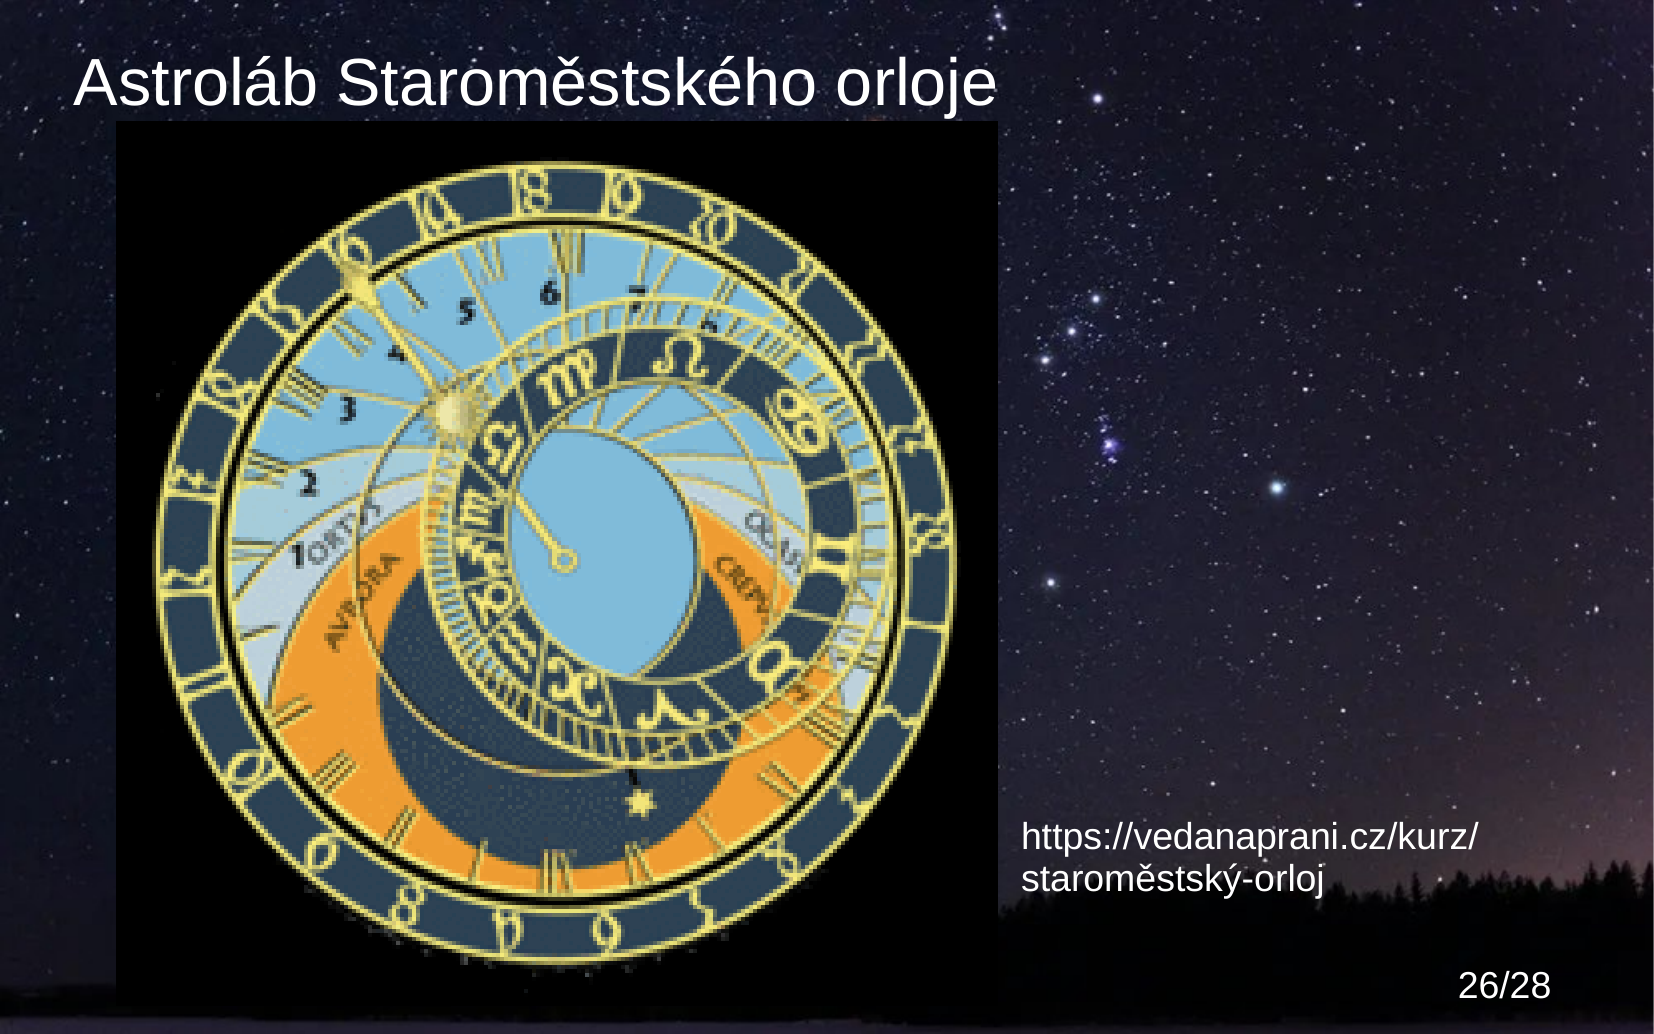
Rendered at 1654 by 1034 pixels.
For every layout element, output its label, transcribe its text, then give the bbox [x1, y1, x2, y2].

text_box Astroláb Staroměstského orloje [59, 37, 1123, 128]
text_box <číslo>/28 [1468, 957, 1654, 1028]
text_box https://vedanaprani.cz/kurz/ staroměstský-orloj [1006, 808, 1633, 907]
picture [0, 0, 1654, 1034]
